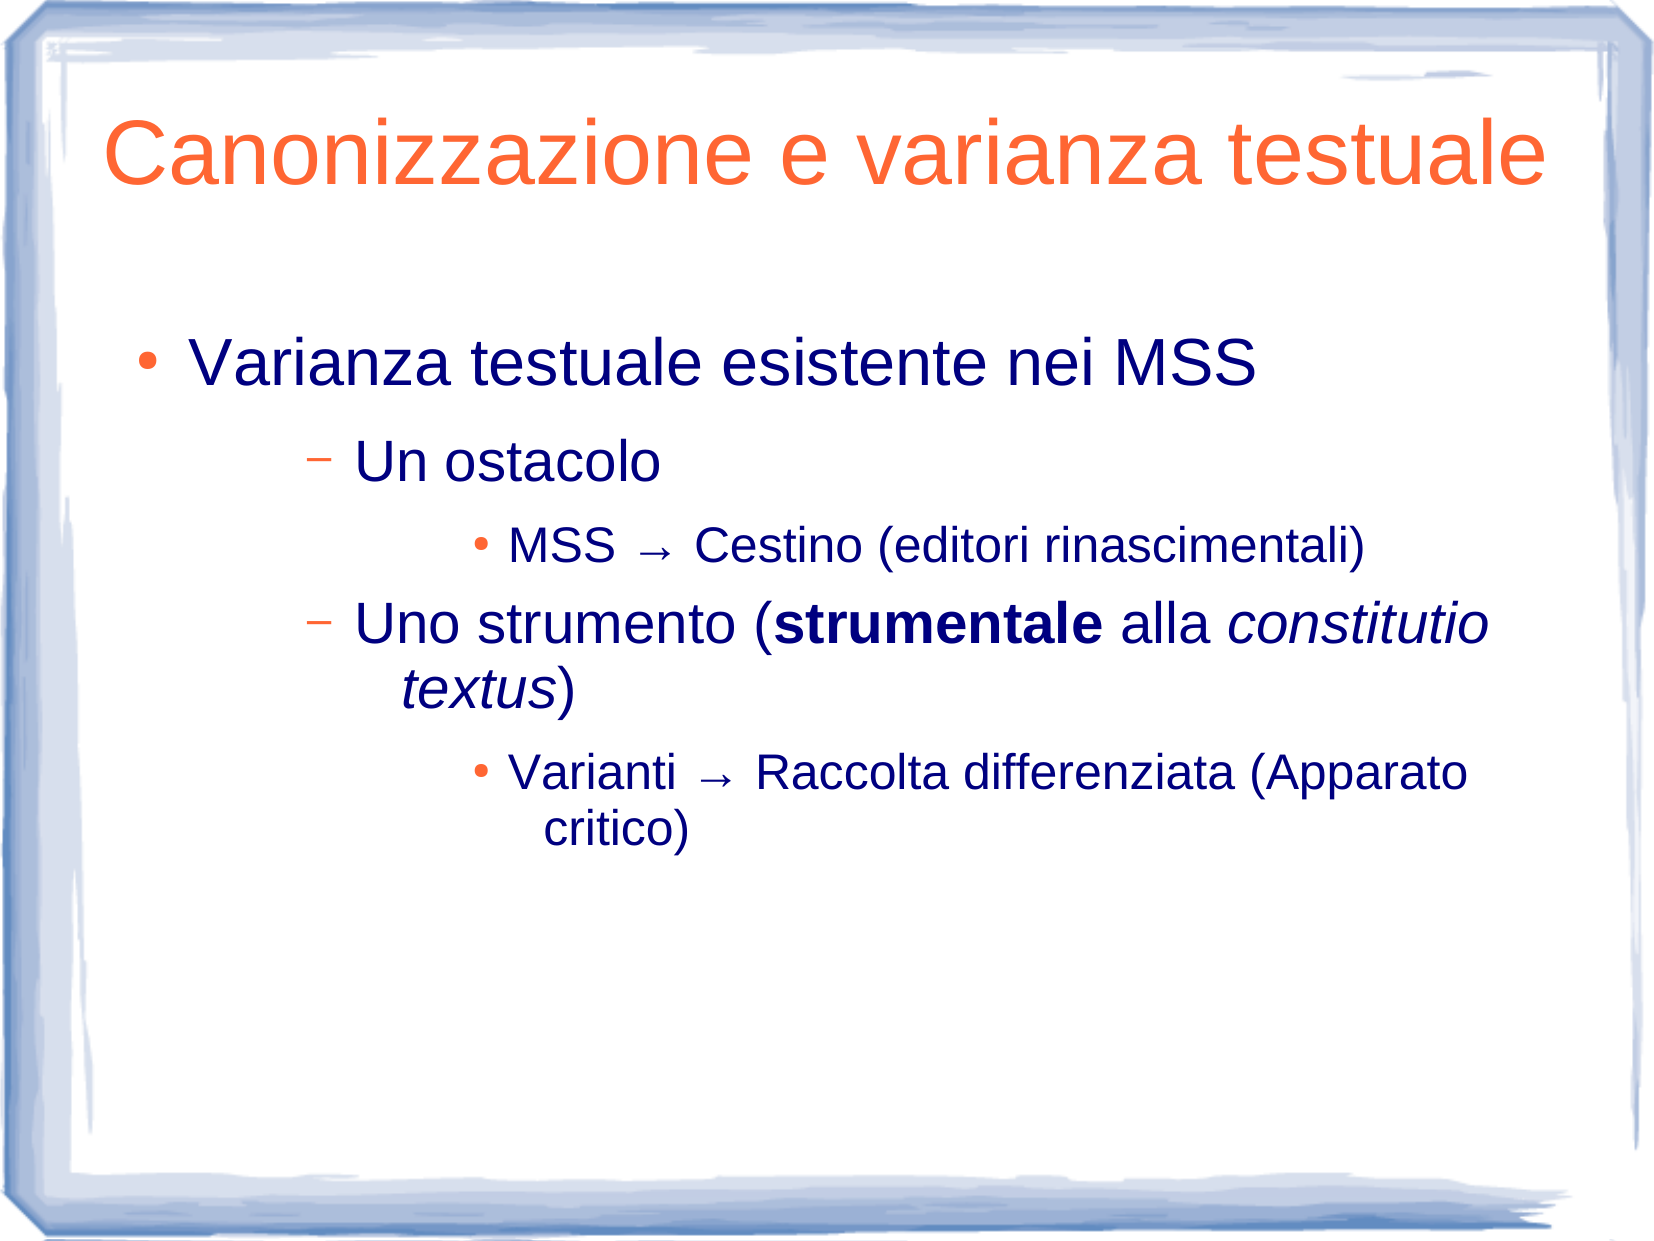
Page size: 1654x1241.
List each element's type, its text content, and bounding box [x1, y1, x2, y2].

picture [0, 0, 1654, 1241]
title Canonizzazione e varianza testuale [82, 49, 1571, 257]
list Varianza testuale esistente nei MSS Un ostacolo MSS → Cestino (editori rinascimentali) Uno strumento (strumentale alla constitutio textus) Varianti → Raccolta differenziata (Apparato critico) [118, 324, 1571, 1045]
